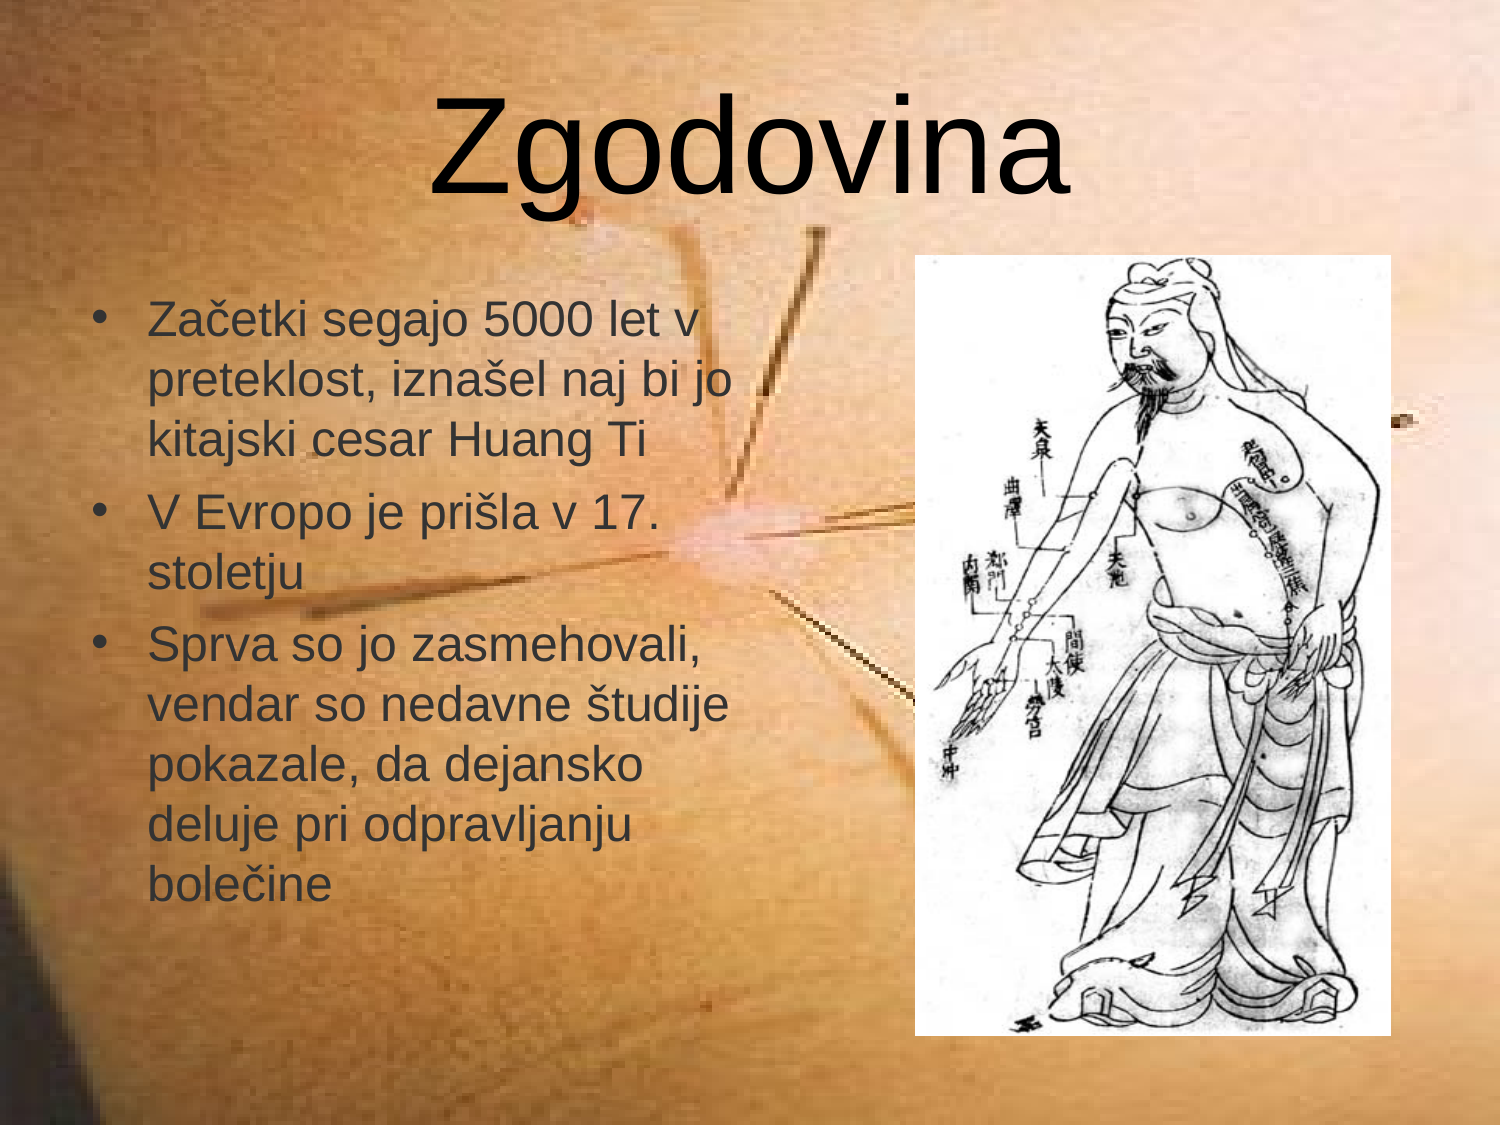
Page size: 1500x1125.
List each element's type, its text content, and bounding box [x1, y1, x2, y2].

title Zgodovina [75, 45, 1425, 233]
list Začetki segajo 5000 let v preteklost, iznašel naj bi jo kitajski cesar Huang Ti V Evropo je prišla v 17. stoletju Sprva so jo zasmehovali, vendar so nedavne študije pokazale, da dejansko deluje pri odpravljanju bolečine [76, 278, 752, 1022]
picture [0, 0, 1500, 1125]
